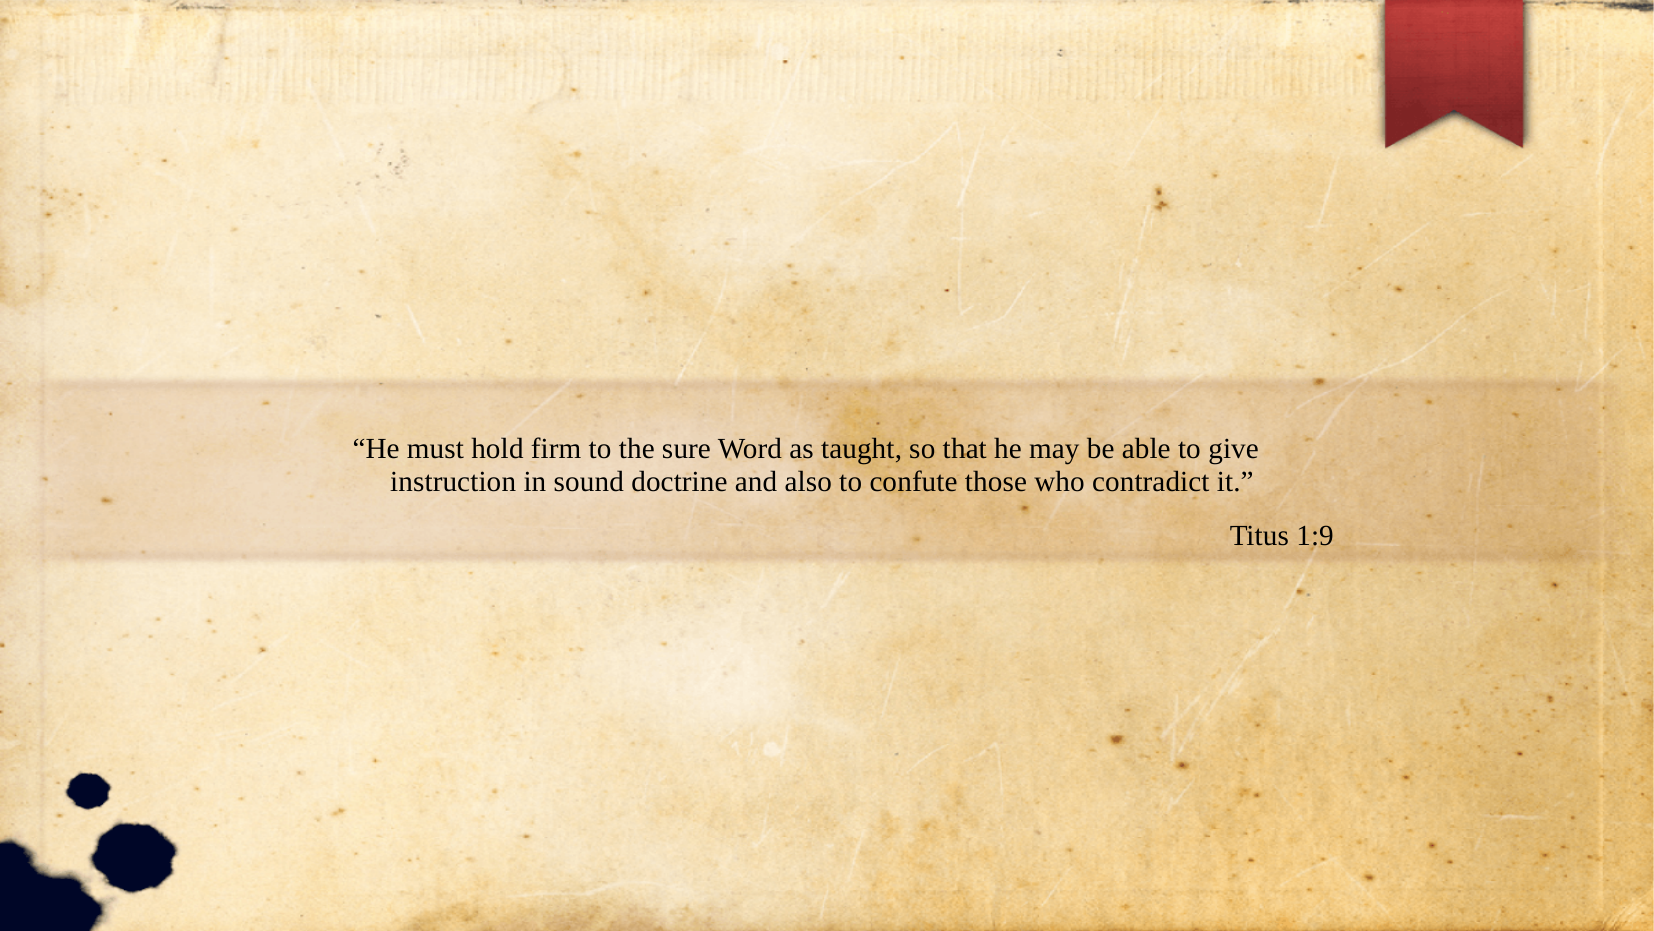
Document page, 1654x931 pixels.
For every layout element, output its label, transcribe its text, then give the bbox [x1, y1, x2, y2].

list “He must hold firm to the sure Word as taught, so that he may be able to give instruction in sound doctrine and also to confute those who contradict it.” Titus 1:9 [319, 195, 1335, 735]
picture [0, 0, 1654, 931]
